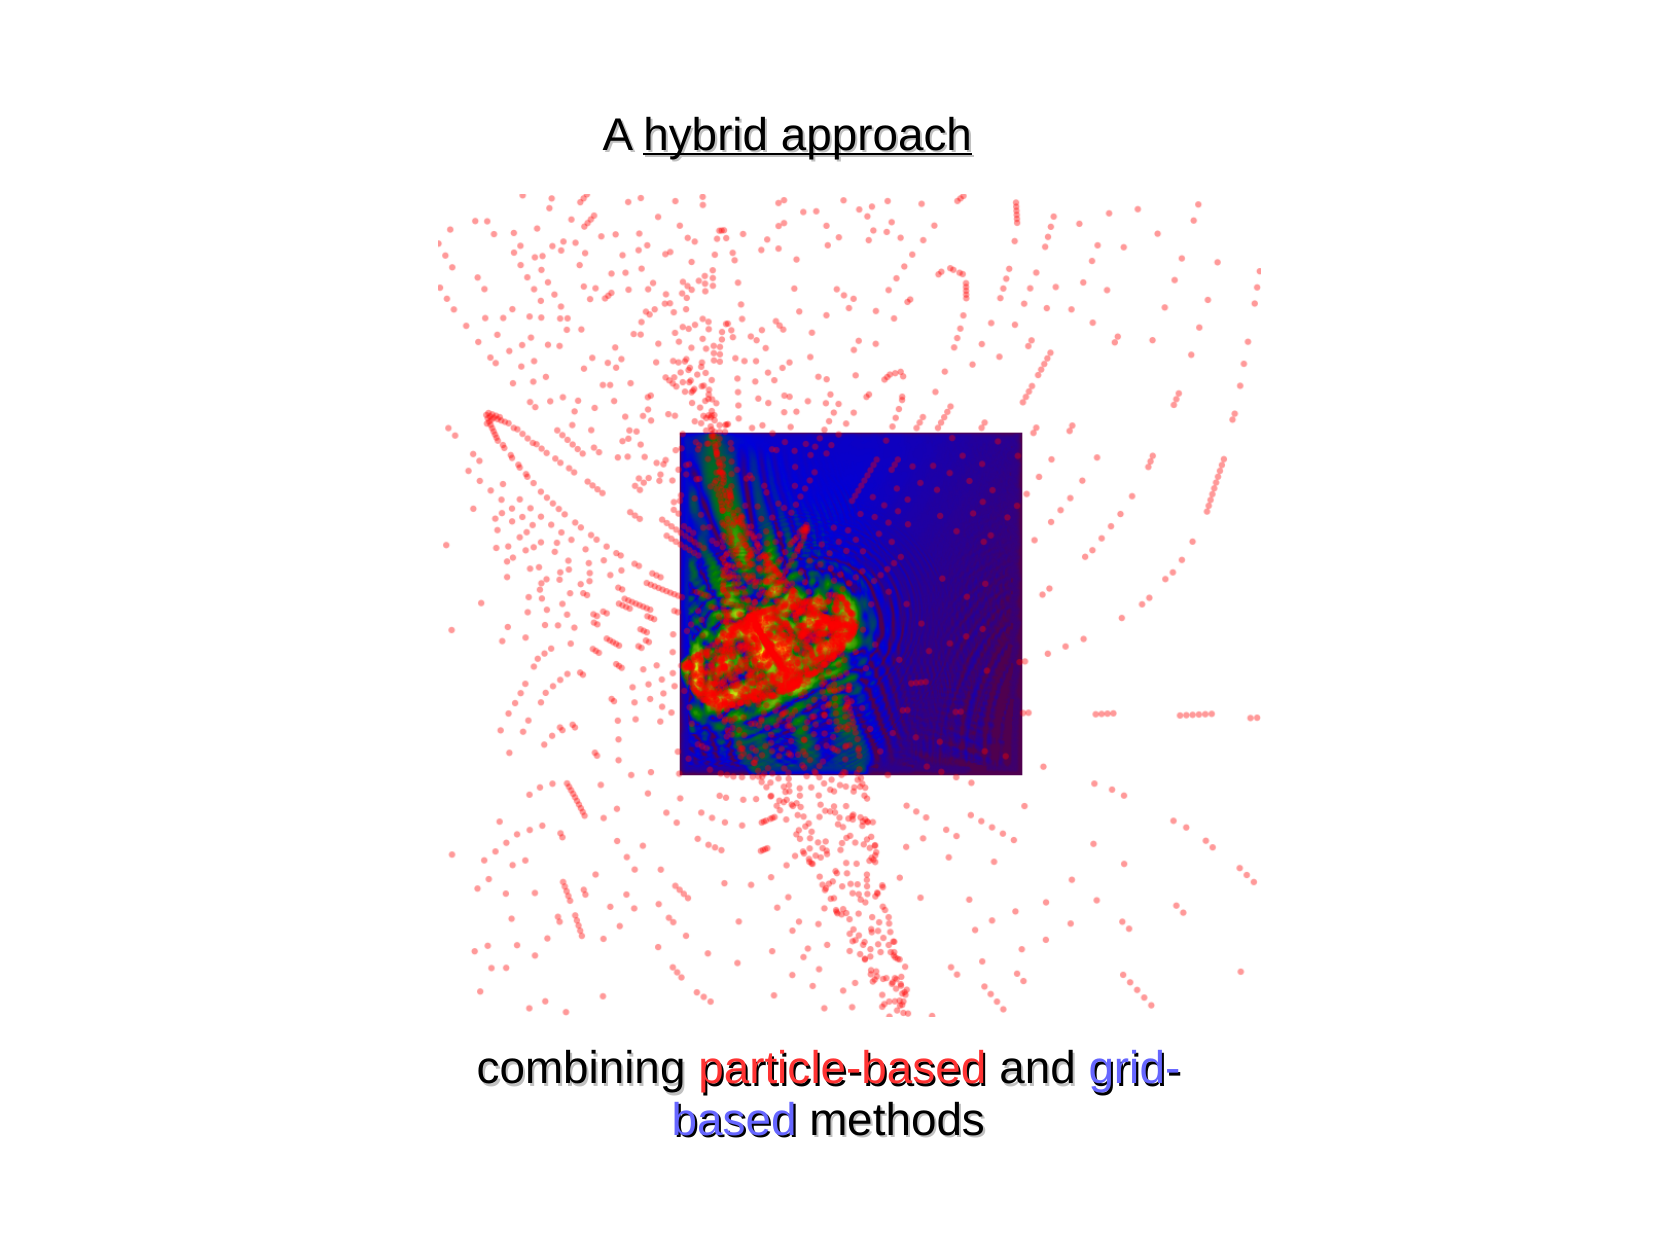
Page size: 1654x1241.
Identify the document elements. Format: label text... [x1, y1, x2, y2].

text_box combining particle-based and grid-based methods [415, 1035, 1242, 1153]
picture [438, 194, 1261, 1017]
text_box A hybrid approach [435, 101, 1141, 243]
